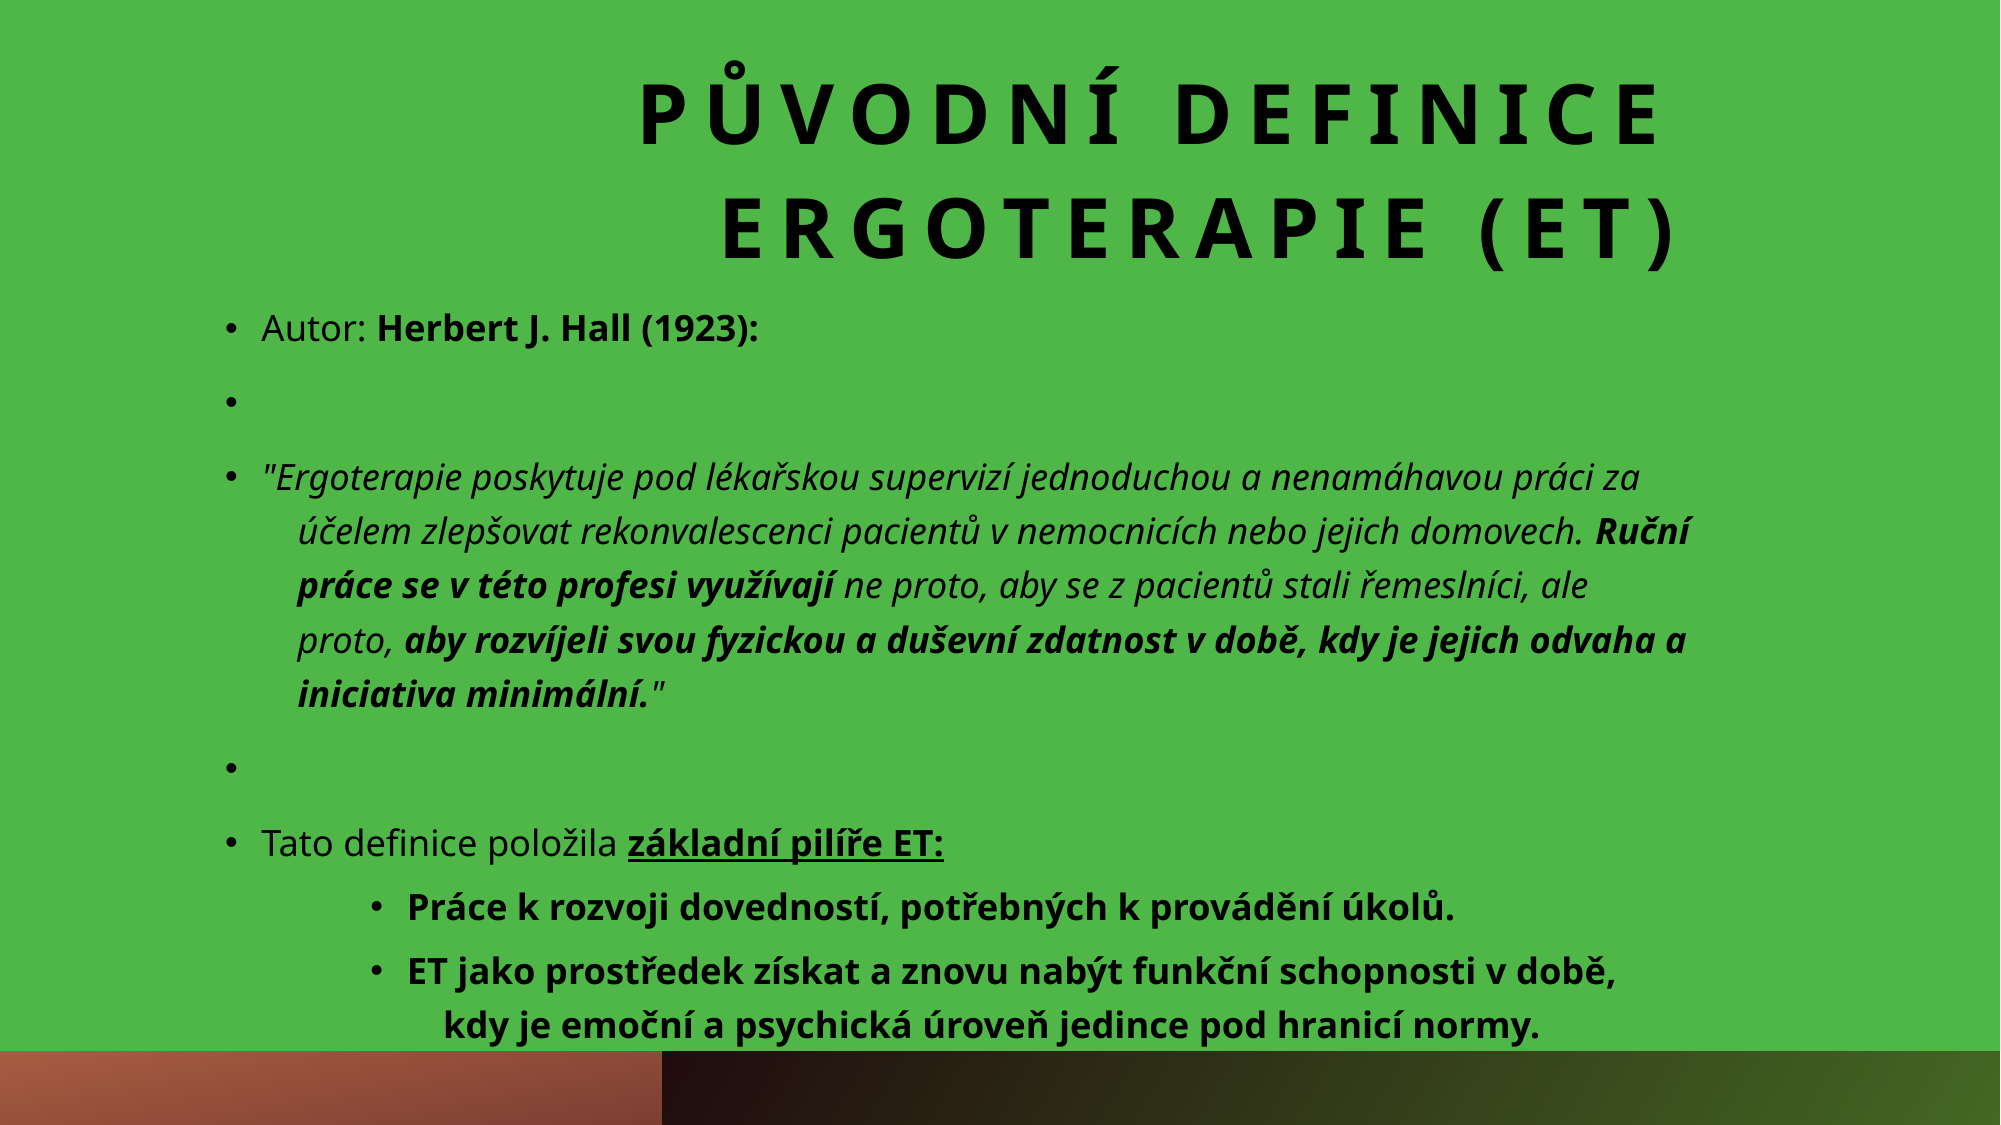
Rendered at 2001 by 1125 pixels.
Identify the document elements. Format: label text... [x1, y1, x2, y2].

text_box [0, 0, 2000, 1125]
title Původní Definice ergoterapie (et) [636, 55, 1839, 298]
list Autor: Herbert J. Hall (1923): "Ergoterapie poskytuje pod lékařskou supervizí jednoduchou a nenamáhavou práci za účelem zlepšovat rekonvalescenci pacientů v nemocnicích nebo jejich domovech. Ruční práce se v této profesi využívají ne proto, aby se z pacientů stali řemeslníci, ale proto, aby rozvíjeli svou fyzickou a duševní zdatnost v době, kdy je jejich odvaha a iniciativa minimální." Tato definice položila základní pilíře ET: Práce k rozvoji dovedností, potřebných k provádění úkolů. ET jako prostředek získat a znovu nabýt funkční schopnosti v době, kdy je emoční a psychická úroveň jedince pod hranicí normy. [225, 298, 1692, 1050]
